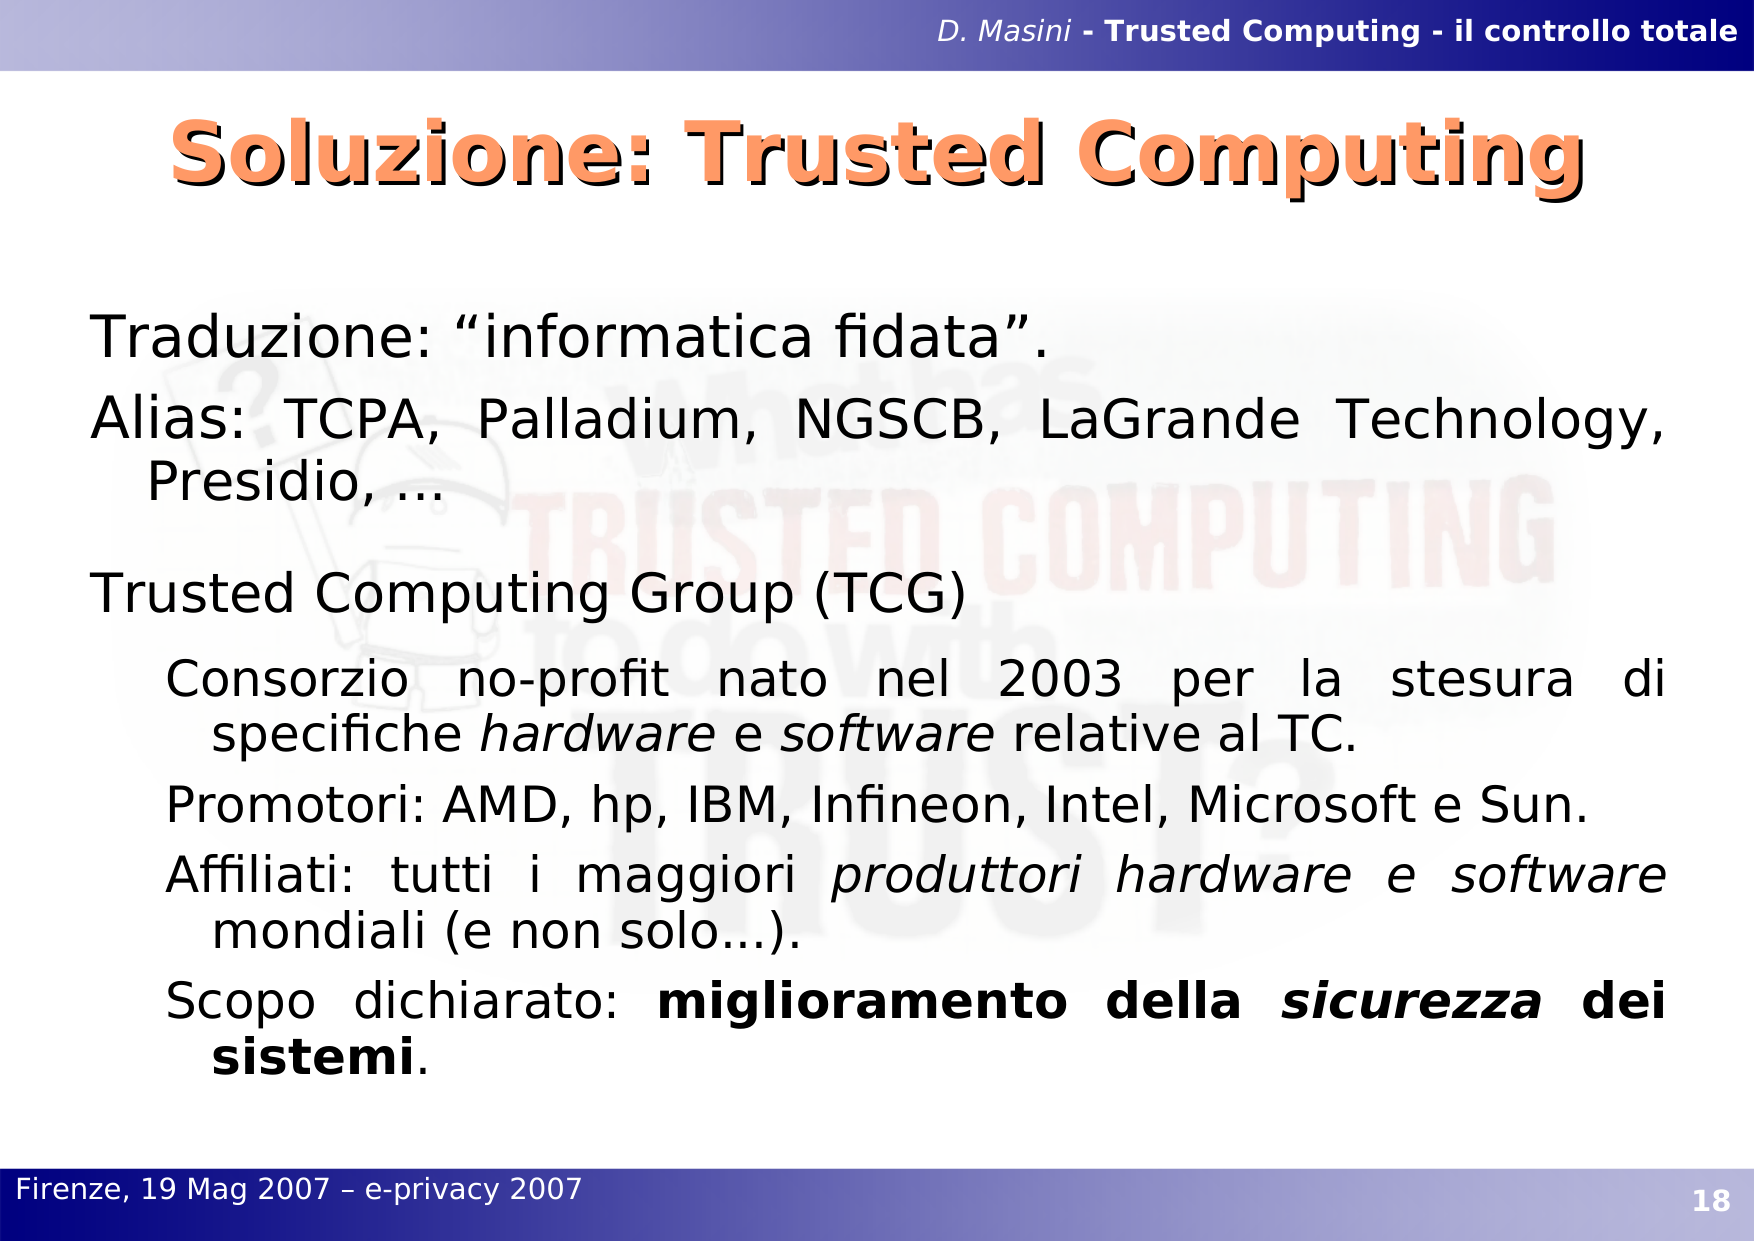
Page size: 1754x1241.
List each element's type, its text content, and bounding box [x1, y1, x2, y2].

title Soluzione: Trusted Computing [87, 49, 1667, 257]
picture [0, 0, 1754, 1241]
list Traduzione: “informatica fidata”. Alias: TCPA, Palladium, NGSCB, LaGrande Technology, Presidio, ... Trusted Computing Group (TCG) Consorzio no-profit nato nel 2003 per la stesura di specifiche hardware e software relative al TC. Promotori: AMD, hp, IBM, Infineon, Intel, Microsoft e Sun. Affiliati: tutti i maggiori produttori hardware e software mondiali (e non solo...). Scopo dichiarato: miglioramento della sicurezza dei sistemi. [90, 305, 1669, 1123]
